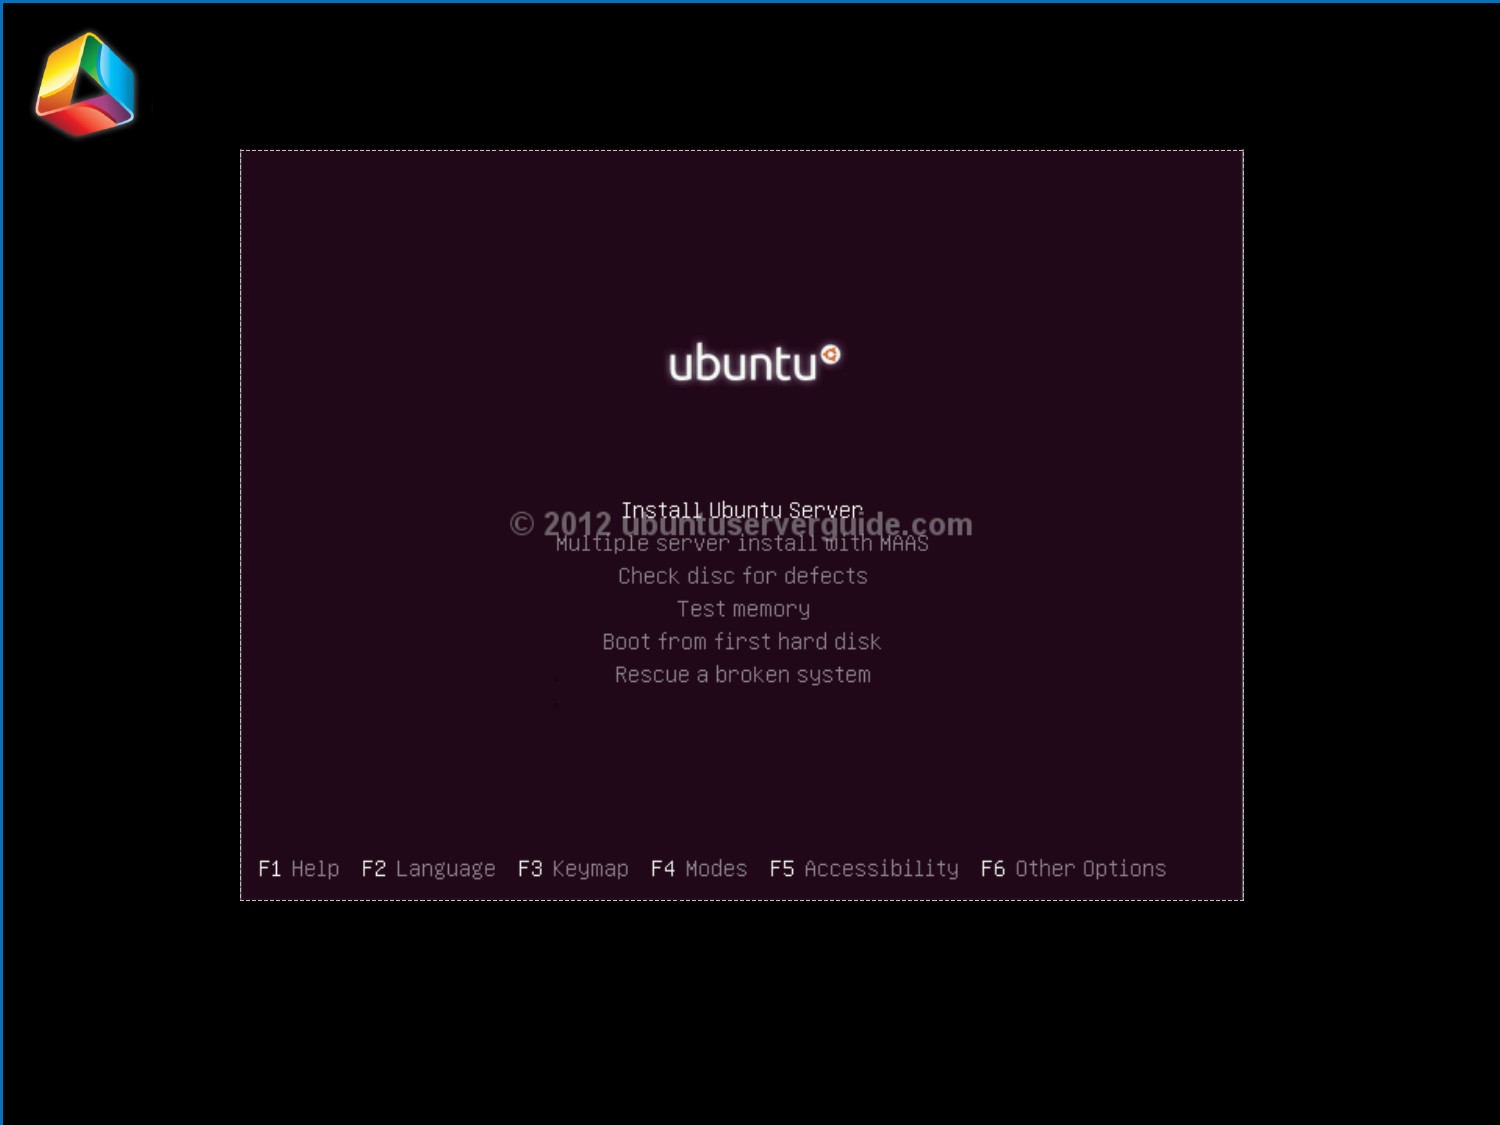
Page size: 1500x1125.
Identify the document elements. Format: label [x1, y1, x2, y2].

picture [9, 26, 153, 158]
text_box [0, 0, 1500, 1125]
picture [240, 149, 1244, 901]
